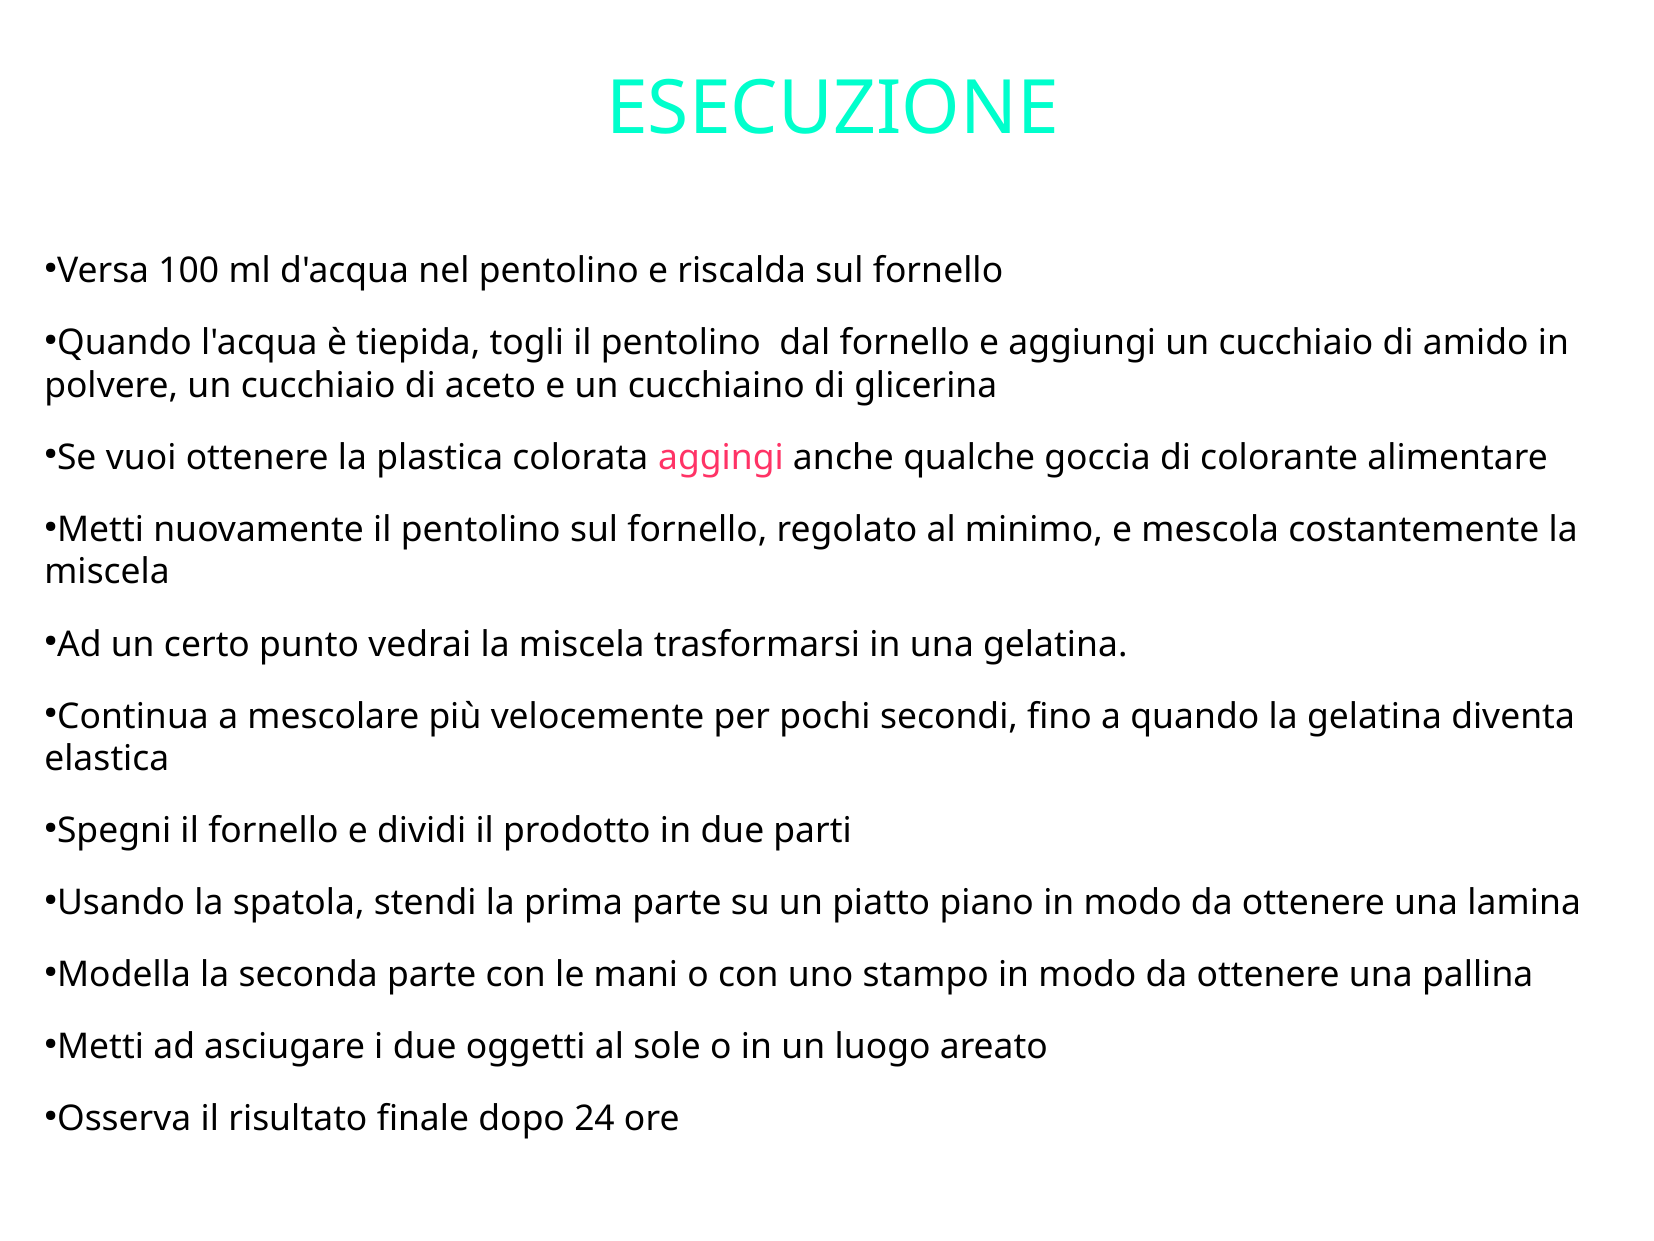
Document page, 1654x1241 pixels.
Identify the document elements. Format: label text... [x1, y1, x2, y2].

list Versa 100 ml d'acqua nel pentolino e riscalda sul fornello Quando l'acqua è tiepida, togli il pentolino dal fornello e aggiungi un cucchiaio di amido in polvere, un cucchiaio di aceto e un cucchiaino di glicerina Se vuoi ottenere la plastica colorata aggingi anche qualche goccia di colorante alimentare Metti nuovamente il pentolino sul fornello, regolato al minimo, e mescola costantemente la miscela Ad un certo punto vedrai la miscela trasformarsi in una gelatina. Continua a mescolare più velocemente per pochi secondi, fino a quando la gelatina diventa elastica Spegni il fornello e dividi il prodotto in due parti Usando la spatola, stendi la prima parte su un piatto piano in modo da ottenere una lamina Modella la seconda parte con le mani o con uno stampo in modo da ottenere una pallina Metti ad asciugare i due oggetti al sole o in un luogo areato Osserva il risultato finale dopo 24 ore [44, 247, 1654, 1143]
title ESECUZIONE [88, 57, 1577, 149]
